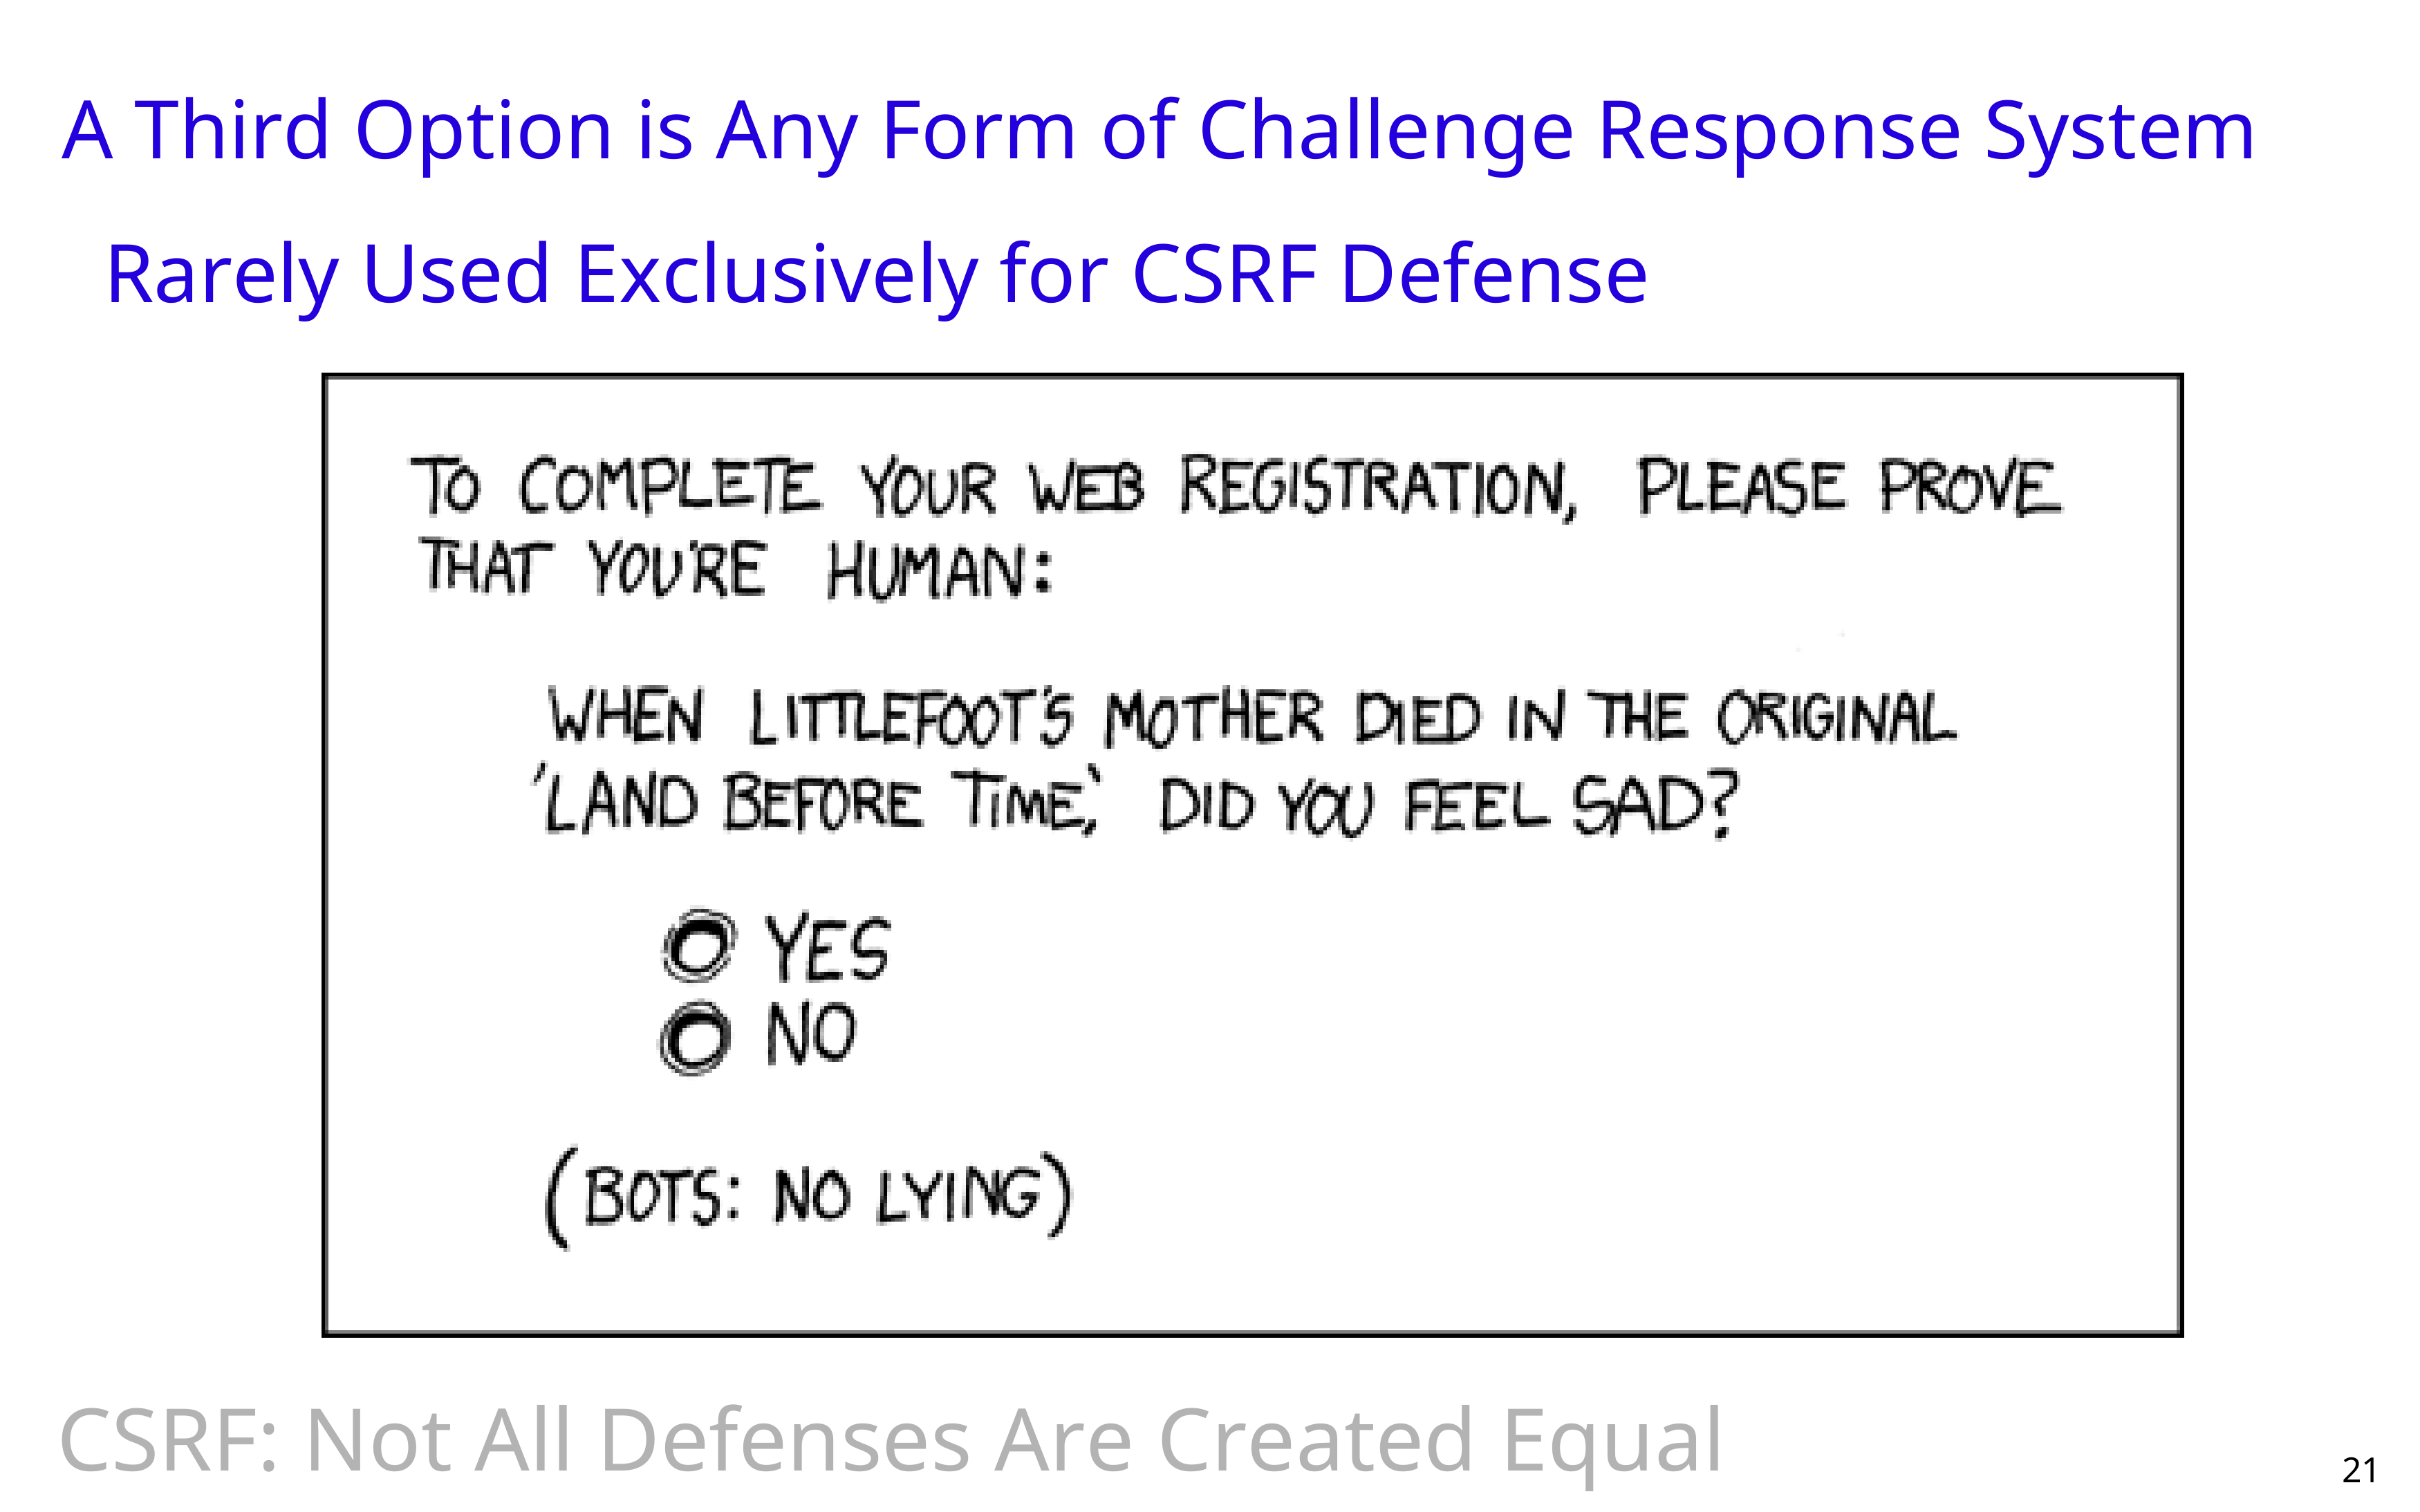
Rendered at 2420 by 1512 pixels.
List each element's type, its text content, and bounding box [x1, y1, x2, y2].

text_box <number> [2334, 1443, 2390, 1497]
text_box A Third Option is Any Form of Challenge Response System Rarely Used Exclusively for CSRF Defense [52, 73, 2293, 324]
picture [322, 373, 2184, 1338]
